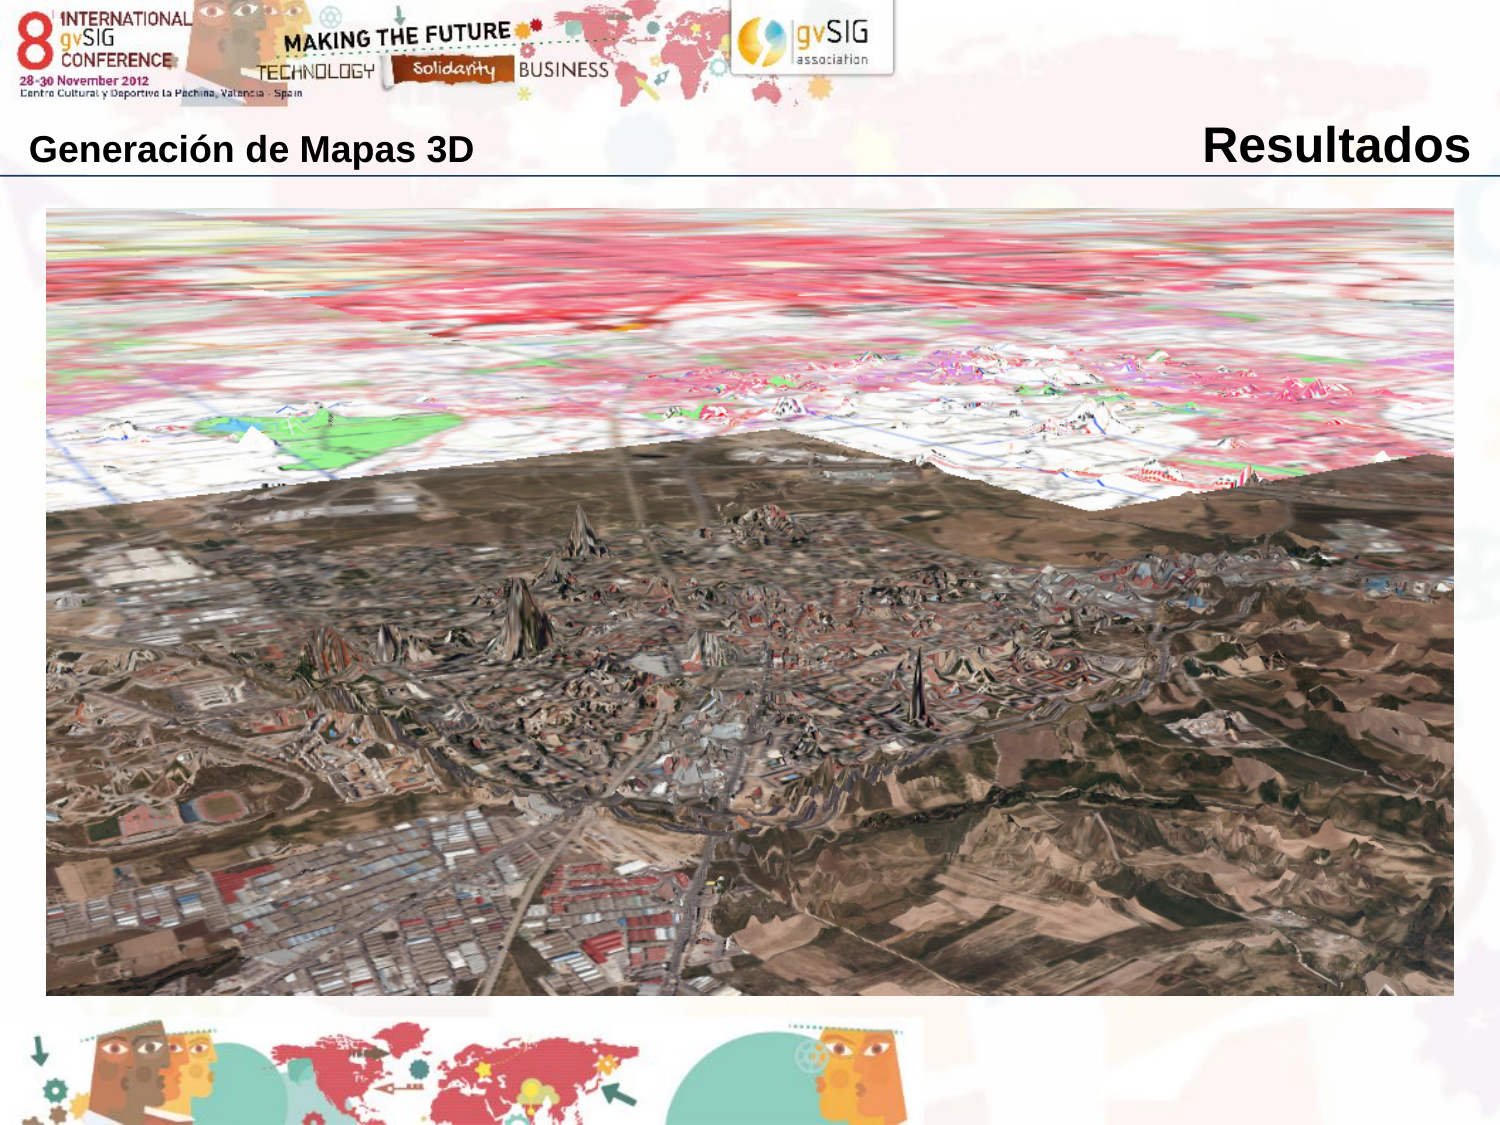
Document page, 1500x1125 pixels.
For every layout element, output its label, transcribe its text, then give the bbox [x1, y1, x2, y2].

picture [0, 0, 1500, 175]
text_box Generación de Mapas 3D [14, 117, 490, 177]
picture [0, 177, 1500, 1125]
text_box Resultados [1187, 105, 1487, 175]
text_box Resultados [1187, 177, 1487, 181]
